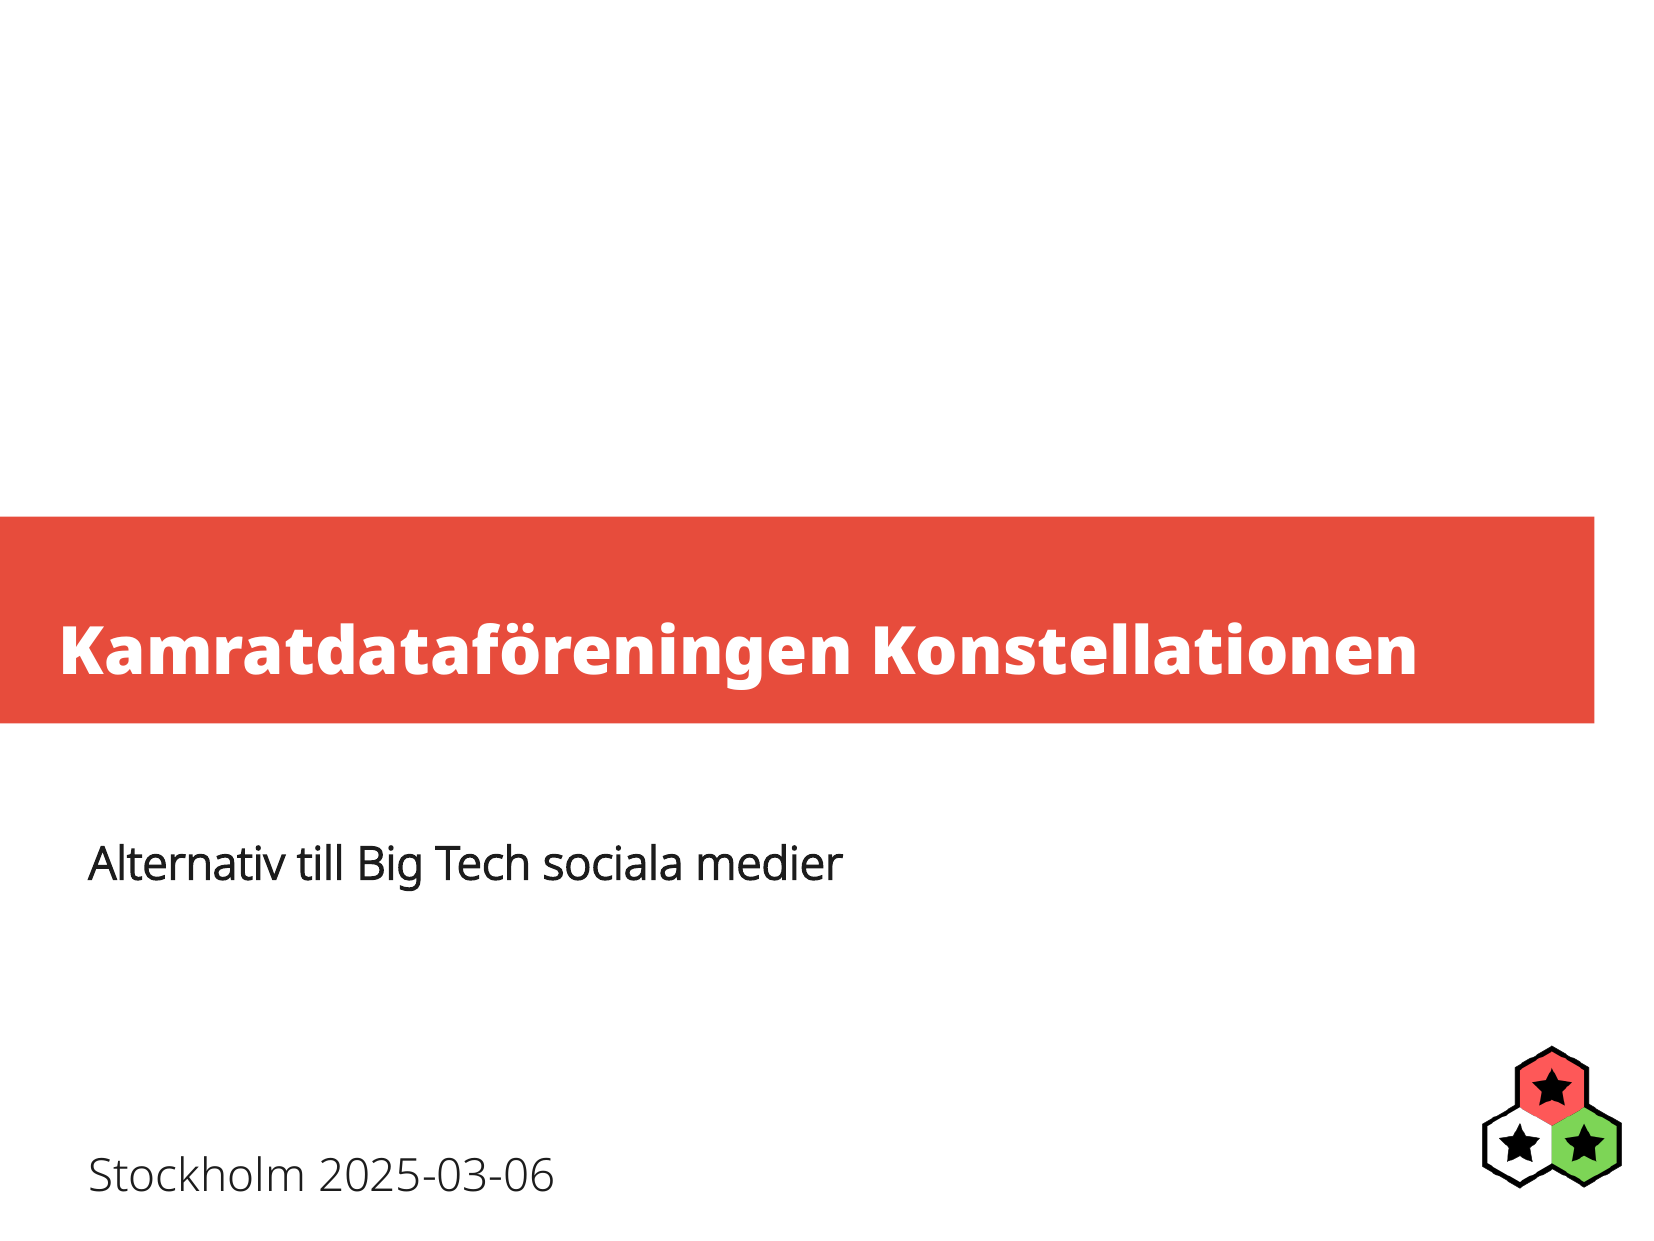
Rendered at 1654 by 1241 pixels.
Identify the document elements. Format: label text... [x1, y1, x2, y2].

picture [1463, 1028, 1640, 1205]
title Kamratdataföreningen Konstellationen [59, 546, 1595, 694]
subtitle Alternativ till Big Tech sociala medier Stockholm 2025-03-06 [88, 767, 1595, 1182]
